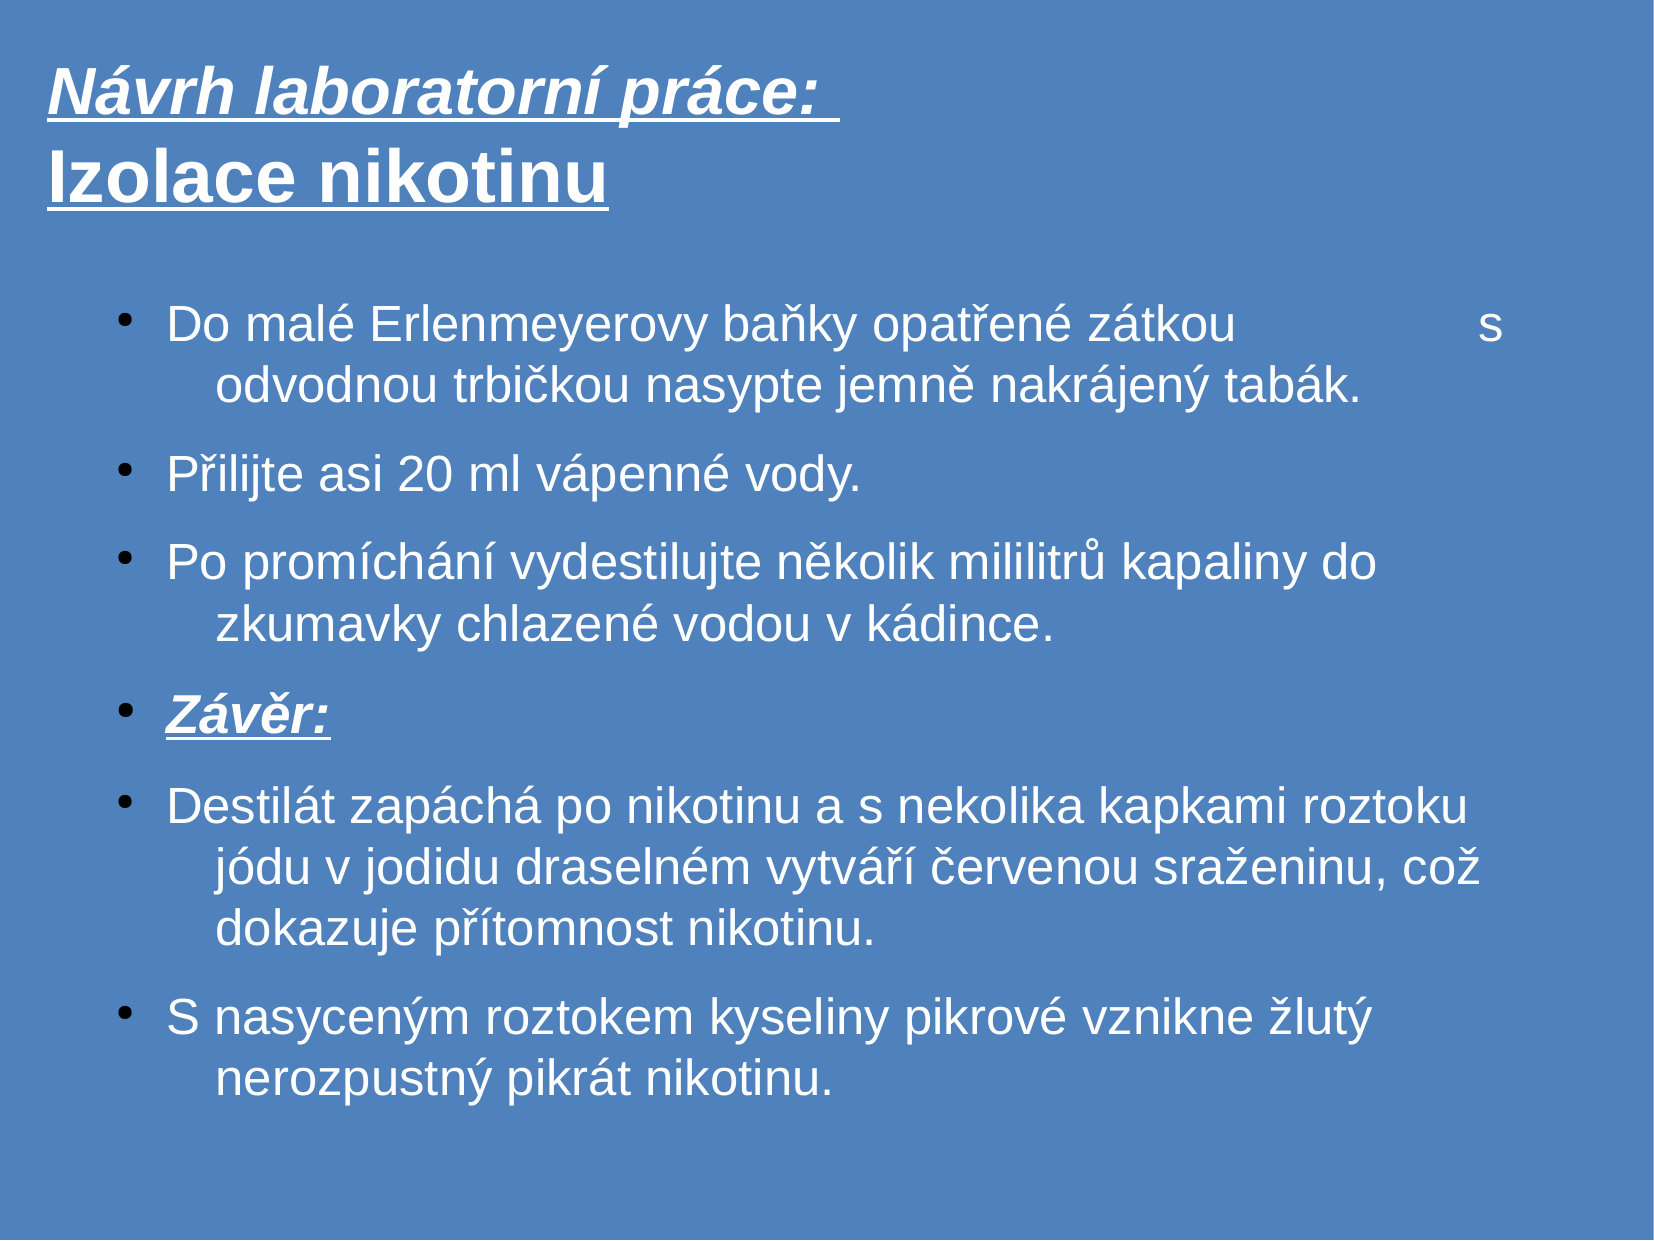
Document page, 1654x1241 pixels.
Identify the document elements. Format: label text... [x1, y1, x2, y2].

title Návrh laboratorní práce: Izolace nikotinu [47, 29, 1536, 237]
list Do malé Erlenmeyerovy baňky opatřené zátkou s odvodnou trbičkou nasypte jemně nakrájený tabák. Přilijte asi 20 ml vápenné vody. Po promíchání vydestilujte několik mililitrů kapaliny do zkumavky chlazené vodou v kádince. Závěr: Destilát zapáchá po nikotinu a s nekolika kapkami roztoku jódu v jodidu draselném vytváří červenou sraženinu, což dokazuje přítomnost nikotinu. S nasyceným roztokem kyseliny pikrové vznikne žlutý nerozpustný pikrát nikotinu. [82, 290, 1571, 1110]
